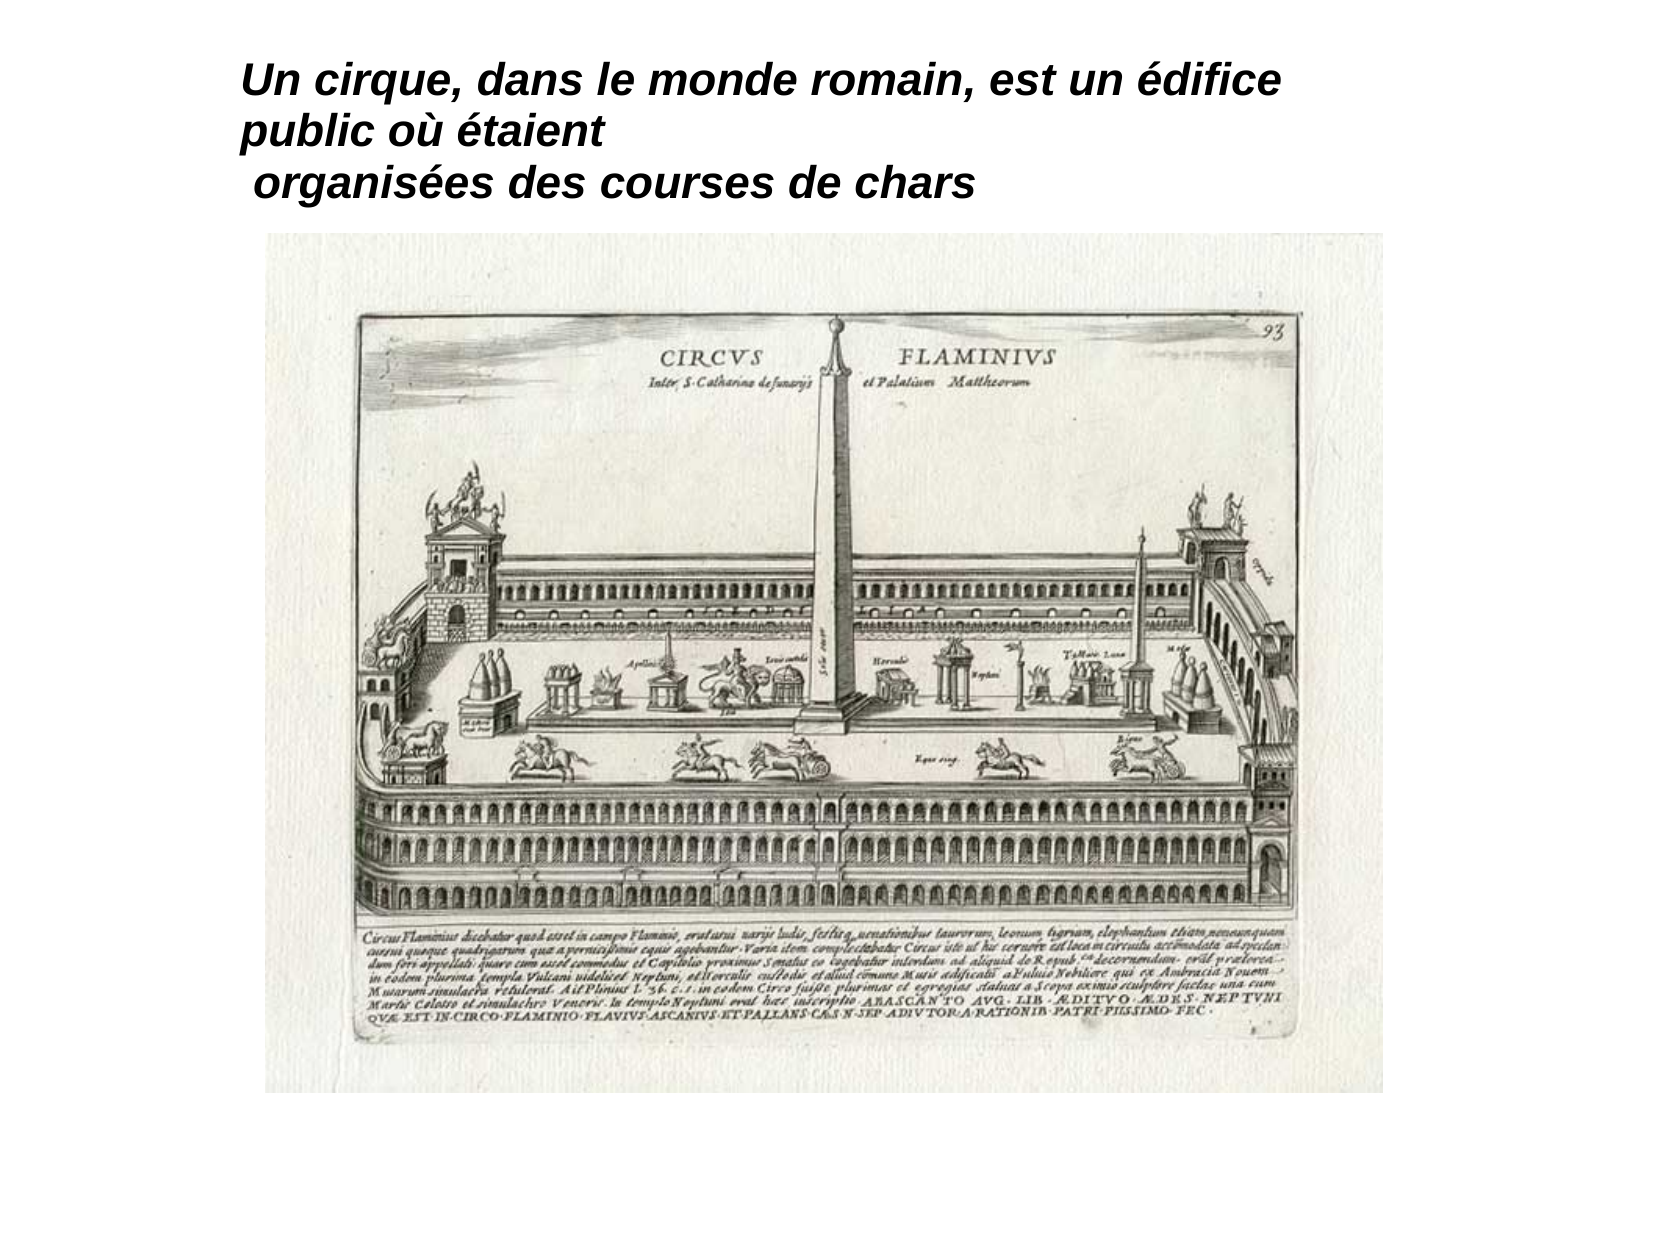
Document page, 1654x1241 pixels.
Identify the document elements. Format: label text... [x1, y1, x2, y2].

text_box Un cirque, dans le monde romain, est un édifice public où étaient organisées des courses de chars [225, 46, 1418, 217]
picture [265, 233, 1383, 1093]
